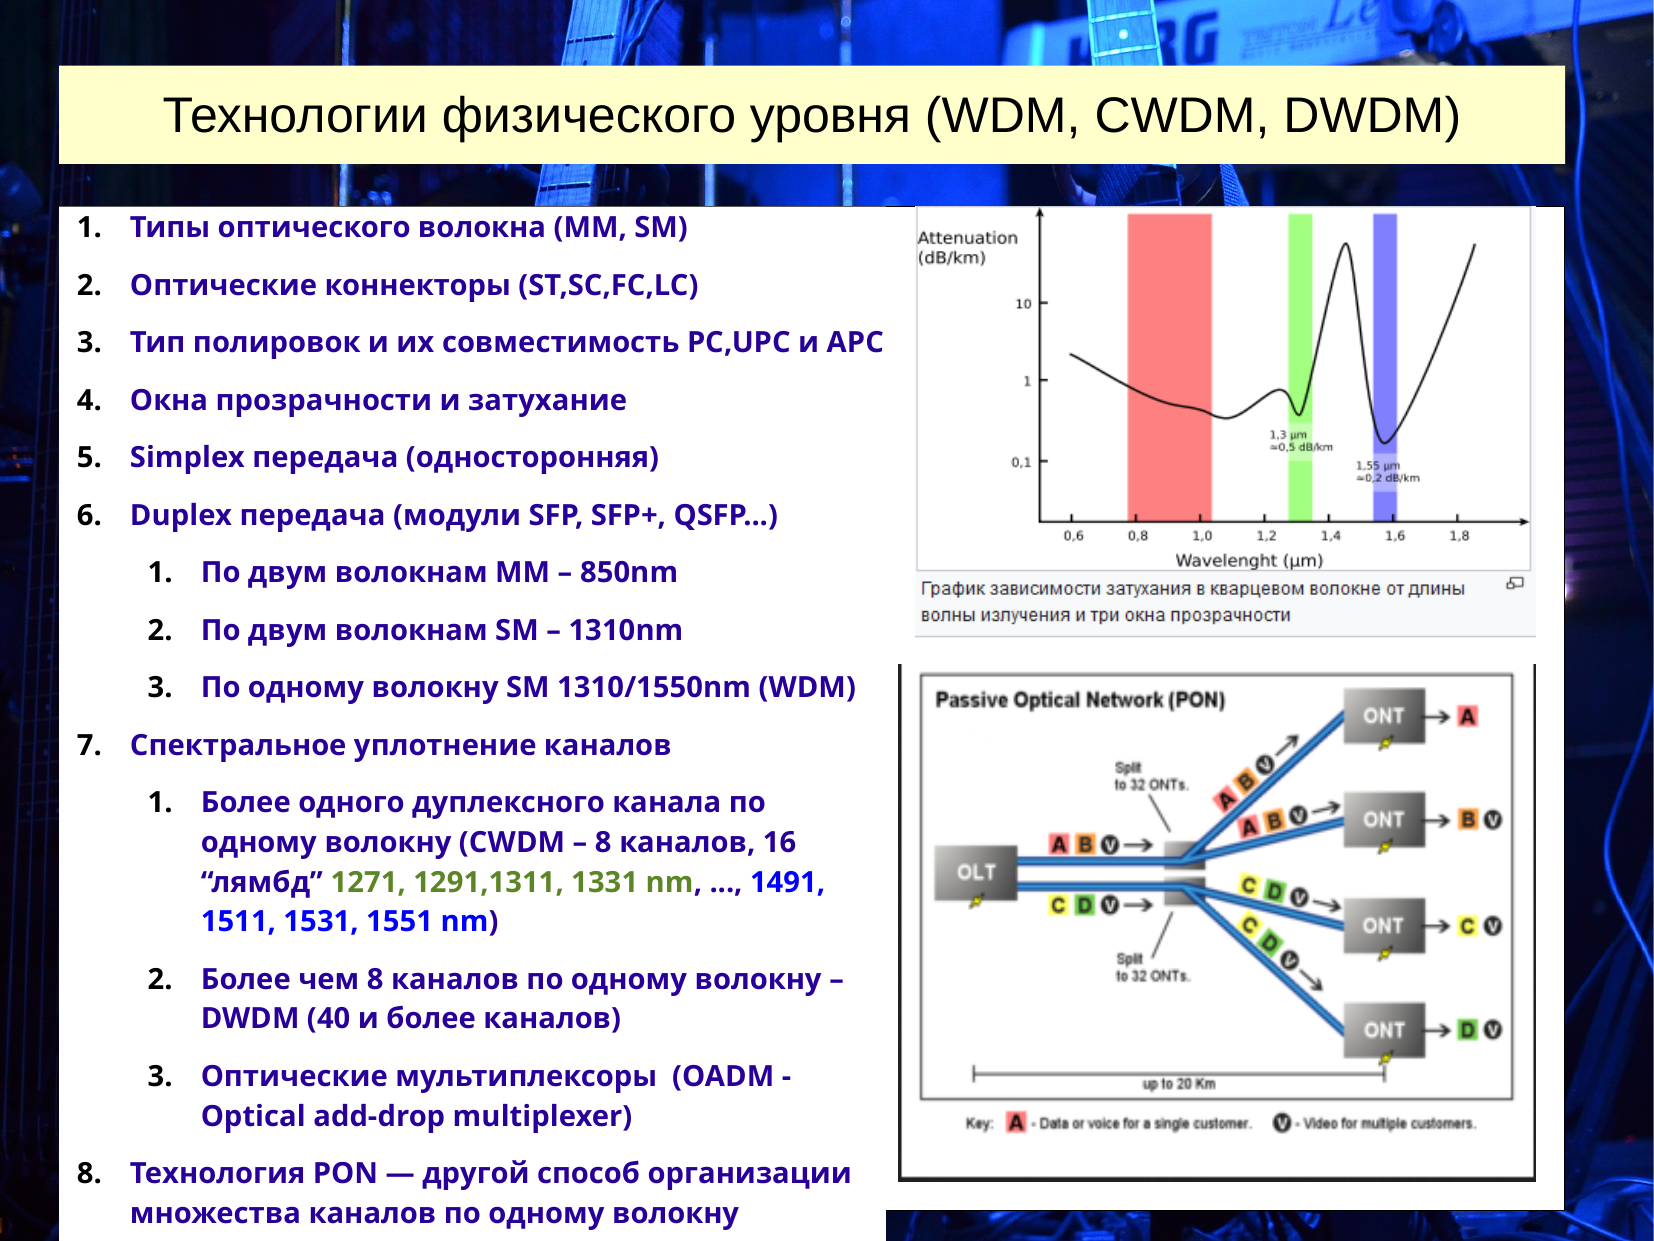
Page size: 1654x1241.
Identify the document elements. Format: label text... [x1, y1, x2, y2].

text_box [886, 206, 1565, 1211]
picture [0, 0, 1654, 1241]
title Технологии физического уровня (WDM, CWDM, DWDM) [59, 65, 1566, 164]
list Типы оптического волокна (MM, SM) Оптические коннекторы (ST,SC,FC,LC) Тип полировок и их совместимость PC,UPC и APC Окна прозрачности и затухание Simplex передача (односторонняя) Duplex передача (модули SFP, SFP+, QSFP...) По двум волокнам MM – 850nm По двум волокнам SM – 1310nm По одному волокну SM 1310/1550nm (WDM) Спектральное уплотнение каналов Более одного дуплексного канала по одному волокну (CWDM – 8 каналов, 16 “лямбд” 1271, 1291,1311, 1331 nm, ..., 1491, 1511, 1531, 1551 nm) Более чем 8 каналов по одному волокну – DWDM (40 и более каналов) Оптические мультиплексоры (OADM - Optical add-drop multiplexer) Технология PON — другой способ организации множества каналов по одному волокну [59, 206, 886, 1206]
picture [898, 664, 1536, 1182]
